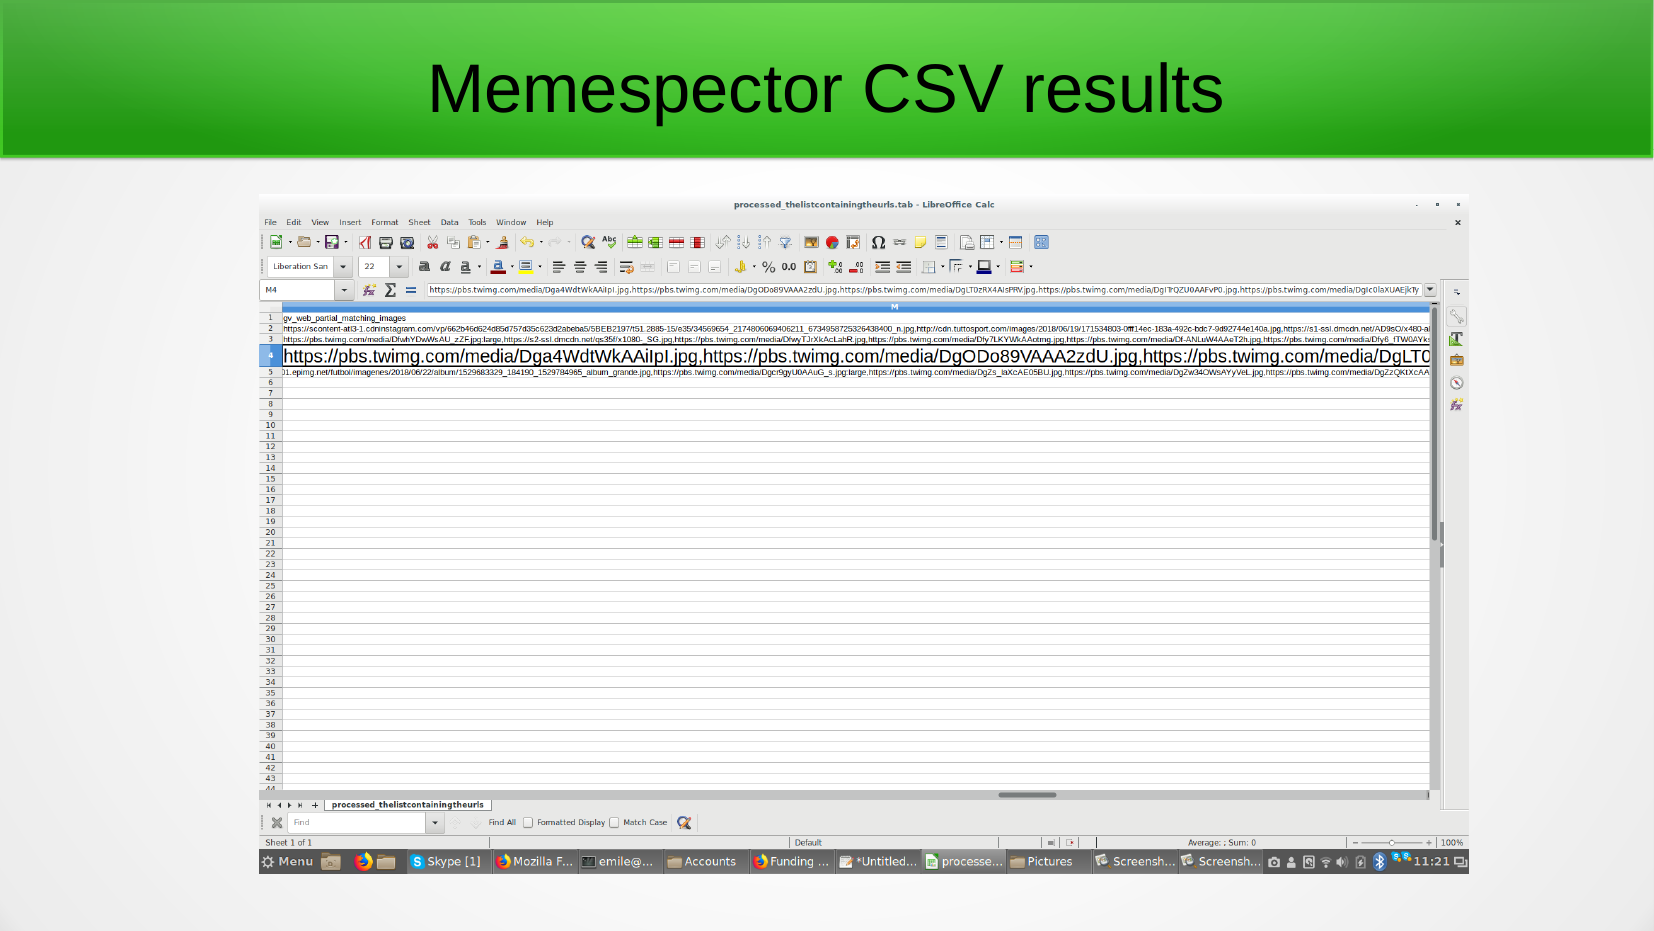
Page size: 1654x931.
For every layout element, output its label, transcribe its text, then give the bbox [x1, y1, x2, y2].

picture [259, 194, 1469, 875]
title Memespector CSV results [82, 35, 1571, 142]
